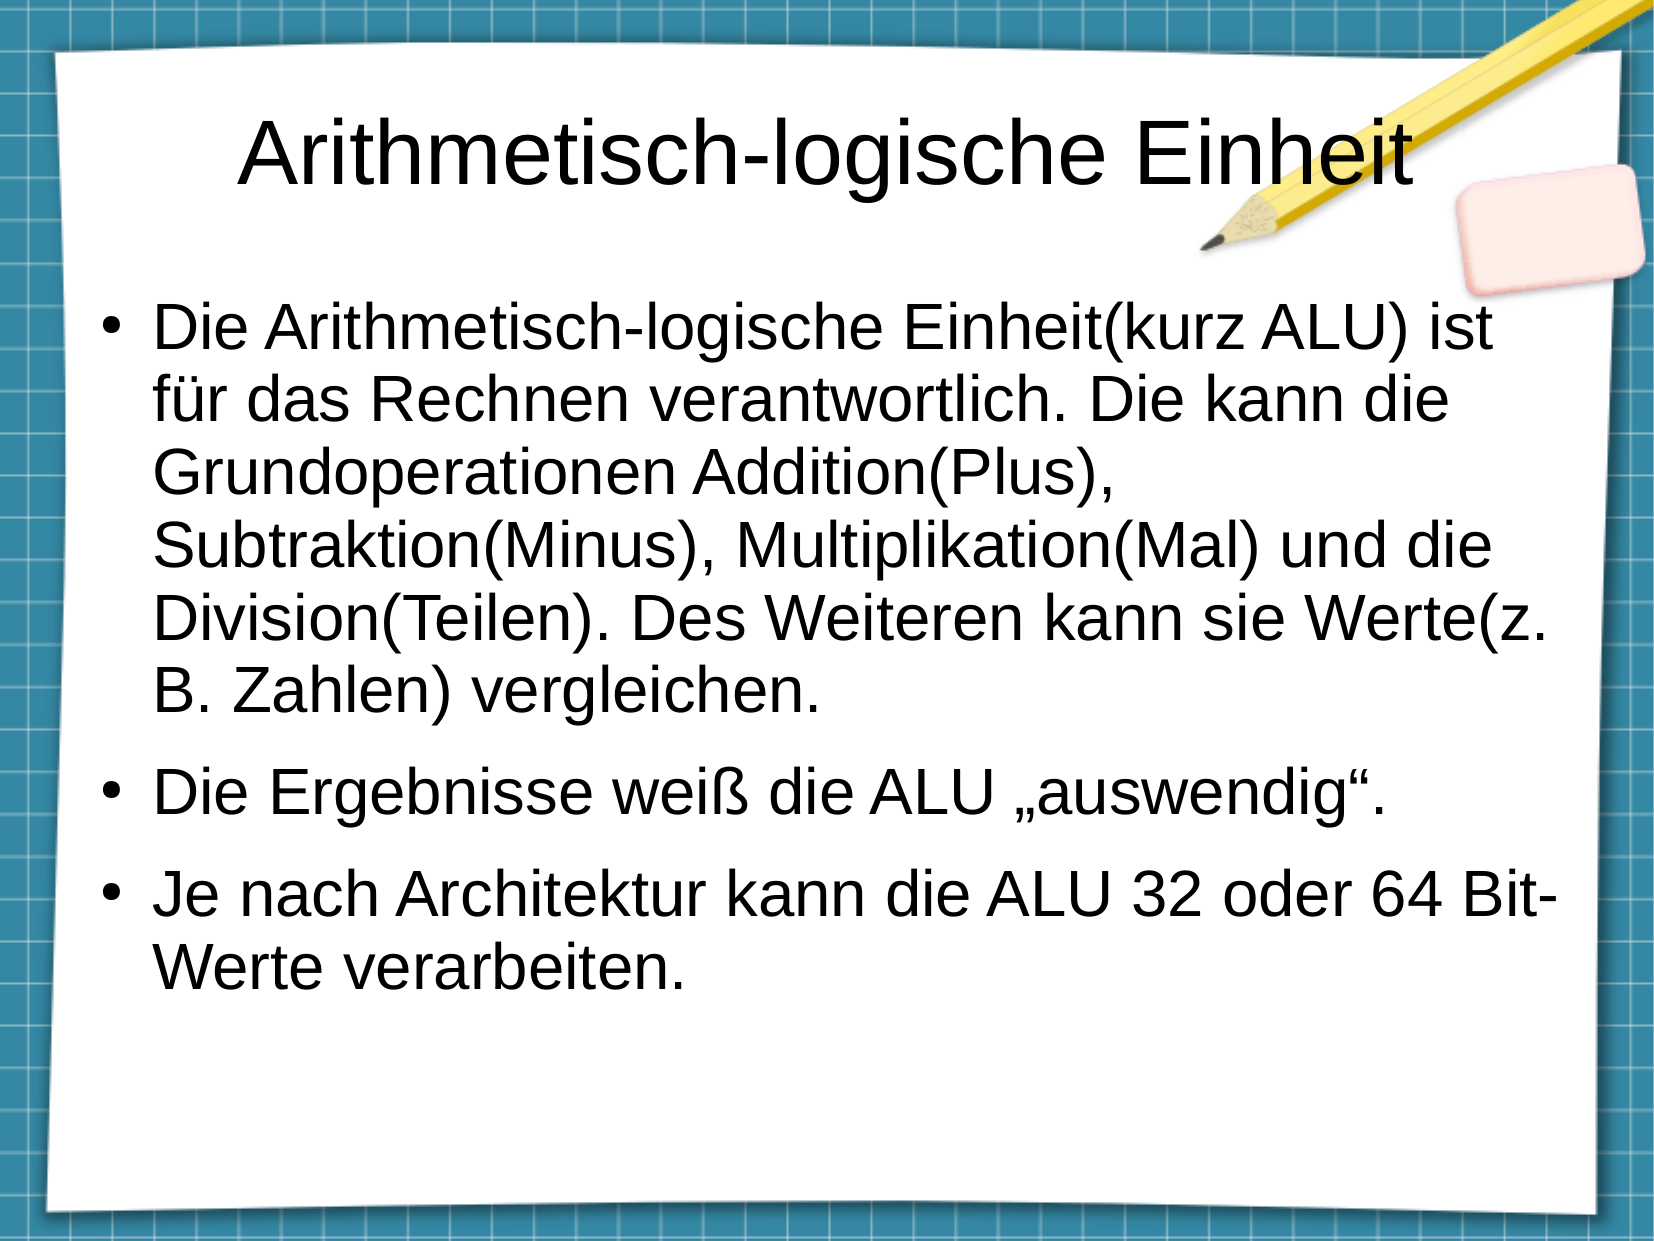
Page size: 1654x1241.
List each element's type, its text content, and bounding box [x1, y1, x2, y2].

list Die Arithmetisch-logische Einheit(kurz ALU) ist für das Rechnen verantwortlich. Die kann die Grundoperationen Addition(Plus), Subtraktion(Minus), Multiplikation(Mal) und die Division(Teilen). Des Weiteren kann sie Werte(z. B. Zahlen) vergleichen. Die Ergebnisse weiß die ALU „auswendig“. Je nach Architektur kann die ALU 32 oder 64 Bit-Werte verarbeiten. [82, 290, 1571, 1010]
title Arithmetisch-logische Einheit [82, 49, 1571, 257]
picture [0, 0, 1654, 1241]
